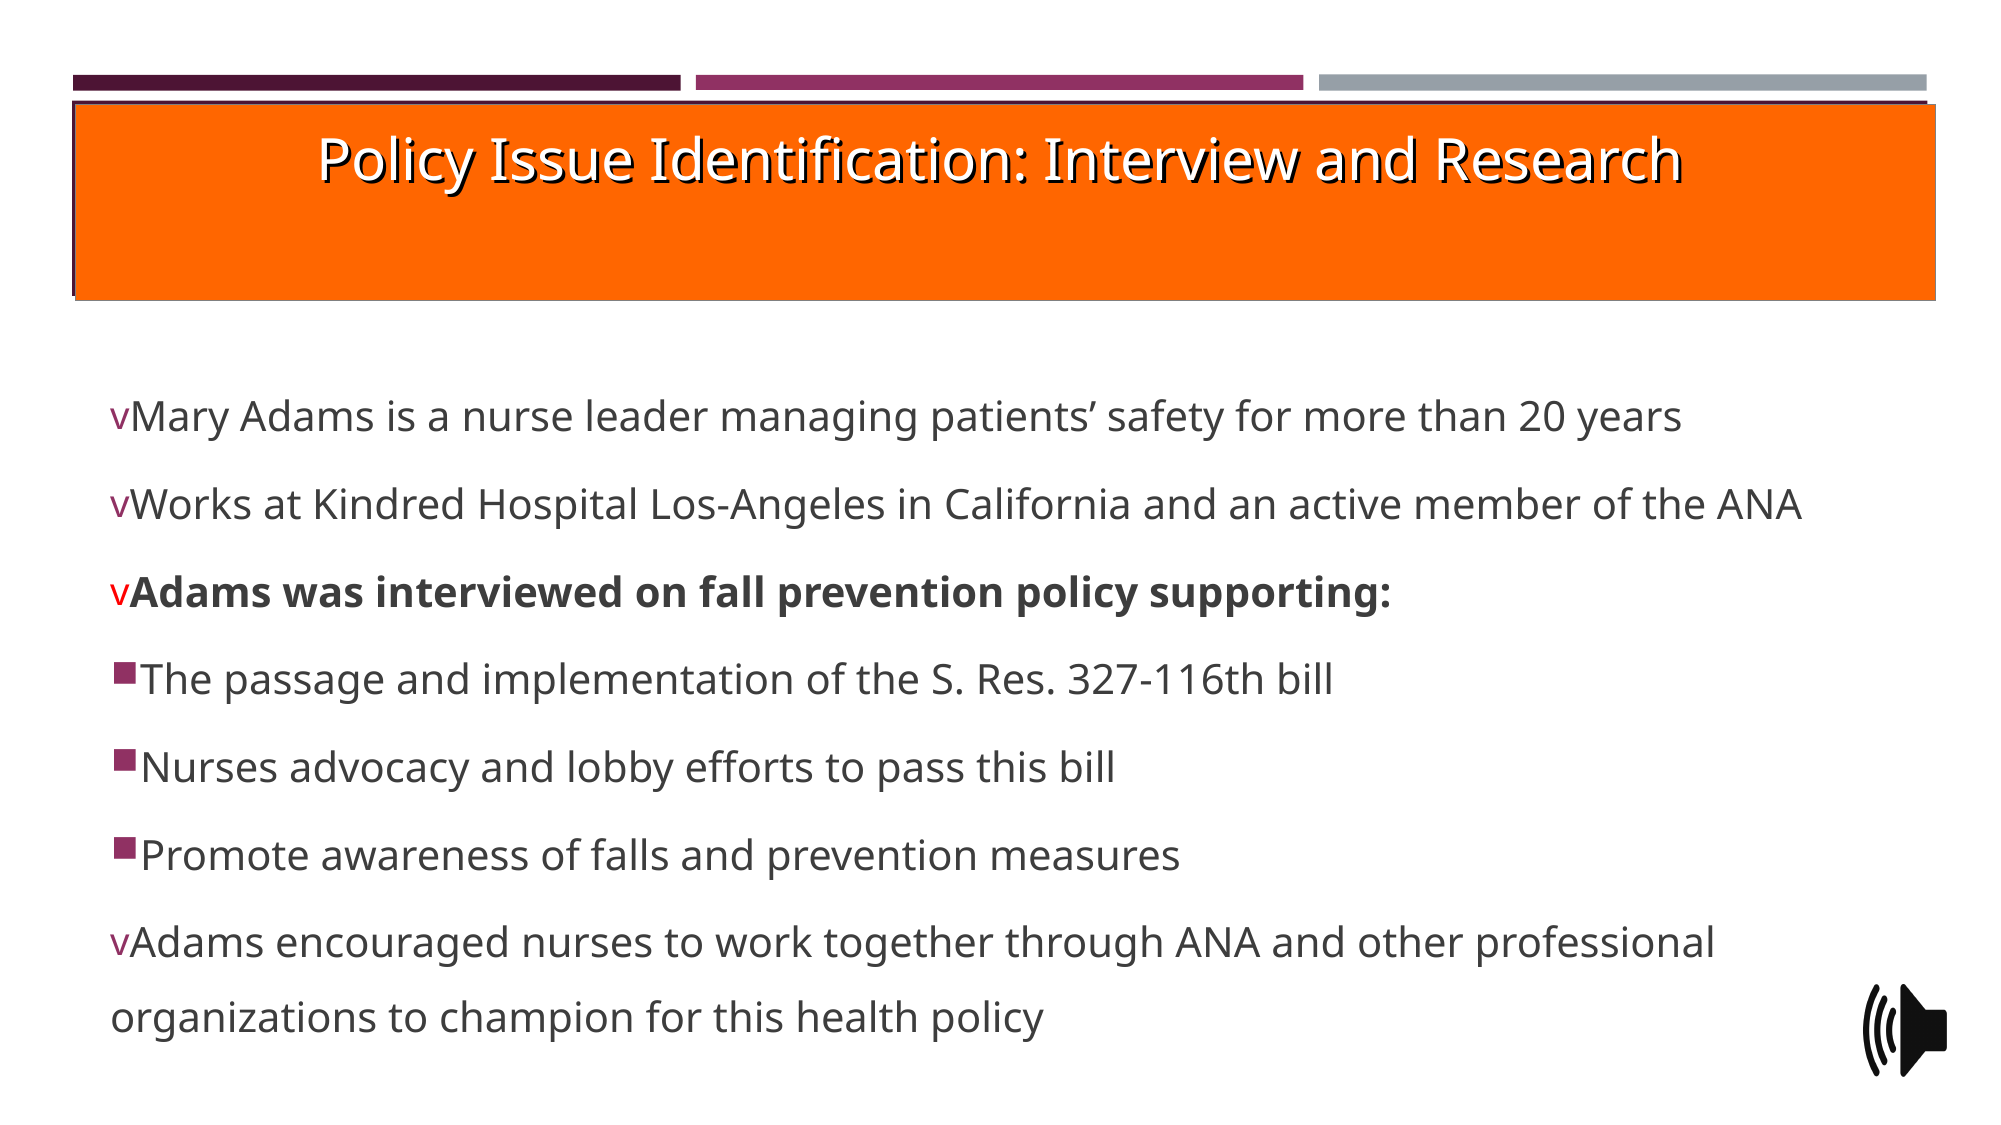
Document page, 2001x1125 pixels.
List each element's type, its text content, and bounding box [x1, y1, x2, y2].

title Policy Issue Identification: Interview and Research [95, 115, 1905, 282]
picture [1860, 967, 1951, 1096]
text_box [75, 105, 1935, 300]
list Mary Adams is a nurse leader managing patients’ safety for more than 20 years Works at Kindred Hospital Los-Angeles in California and an active member of the ANA Adams was interviewed on fall prevention policy supporting: The passage and implementation of the S. Res. 327-116th bill Nurses advocacy and lobby efforts to pass this bill Promote awareness of falls and prevention measures Adams encouraged nurses to work together through ANA and other professional organizations to champion for this health policy [95, 357, 1905, 1109]
